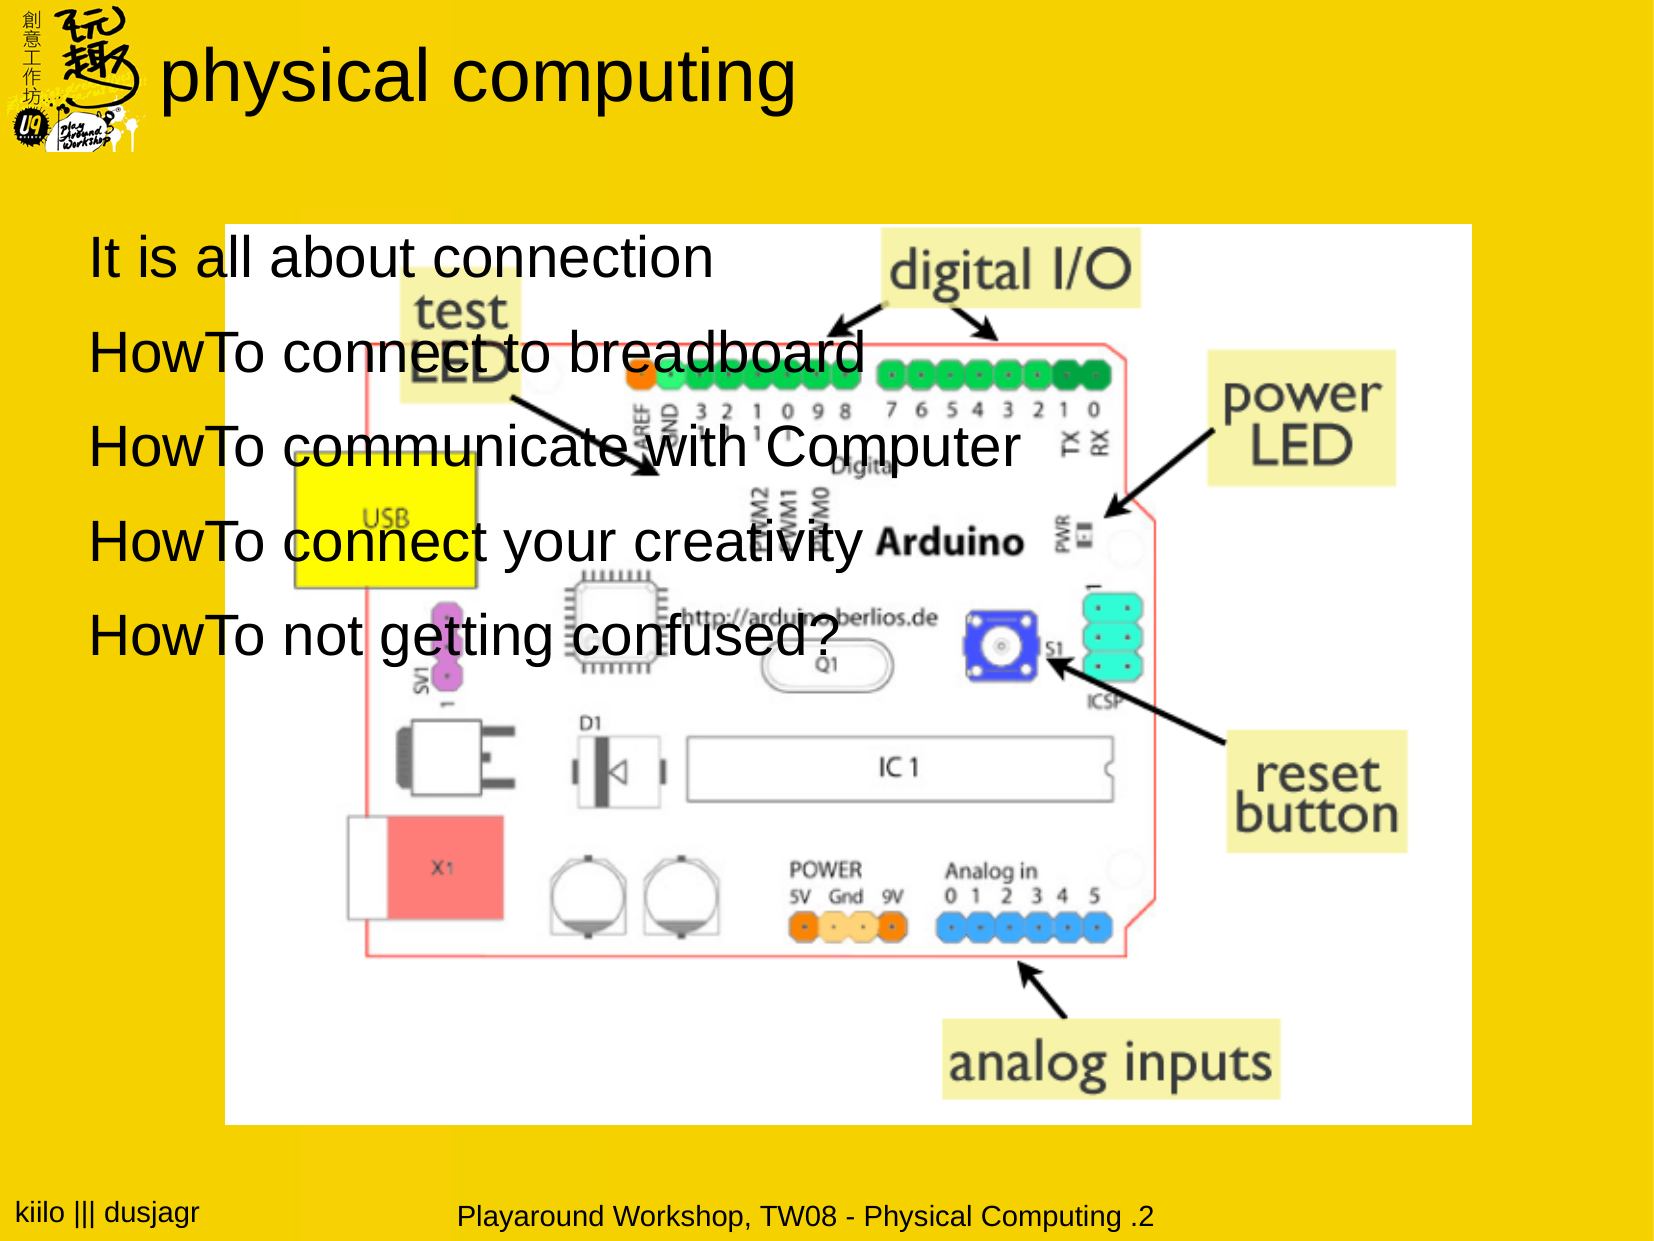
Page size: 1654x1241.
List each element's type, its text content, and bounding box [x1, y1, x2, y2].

picture [0, 0, 1654, 1241]
list It is all about connection HowTo connect to breadboard HowTo communicate with Computer HowTo connect your creativity HowTo not getting confused? [867, 224, 1627, 1125]
title physical computing [159, 0, 1627, 151]
